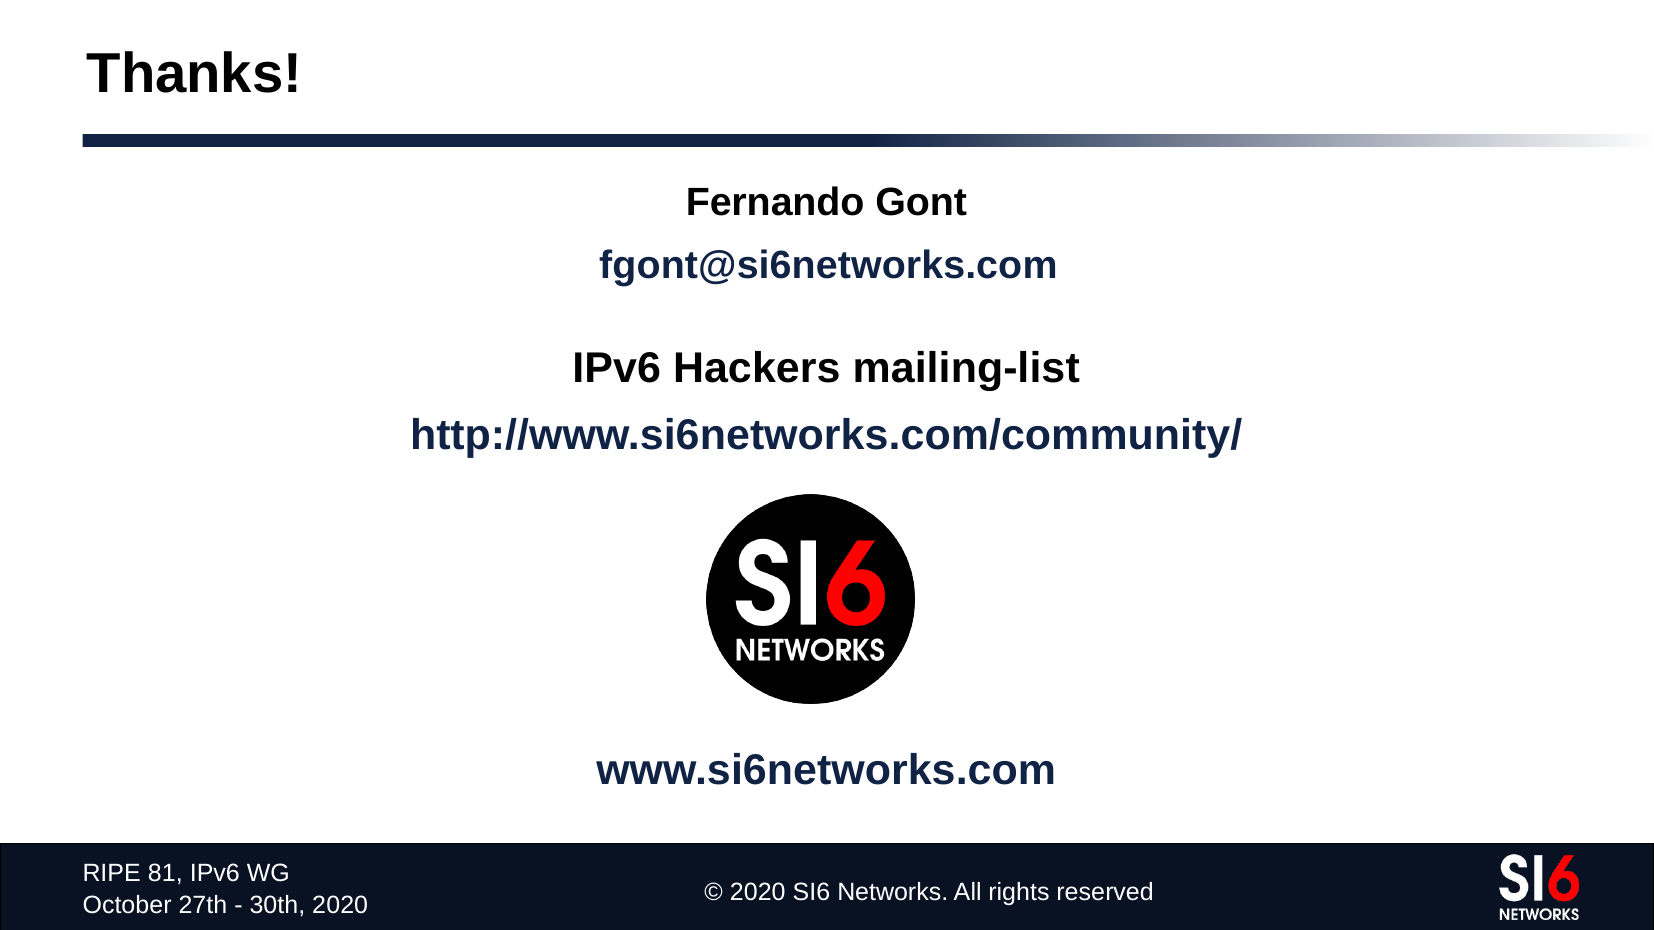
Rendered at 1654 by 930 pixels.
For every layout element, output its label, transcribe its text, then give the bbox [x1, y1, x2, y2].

title Thanks! [86, 22, 1575, 124]
picture [1499, 854, 1579, 920]
list Fernando Gont fgont@si6networks.com IPv6 Hackers mailing-list http://www.si6networks.com/community/ www.si6networks.com [82, 179, 1571, 794]
picture [706, 494, 915, 704]
